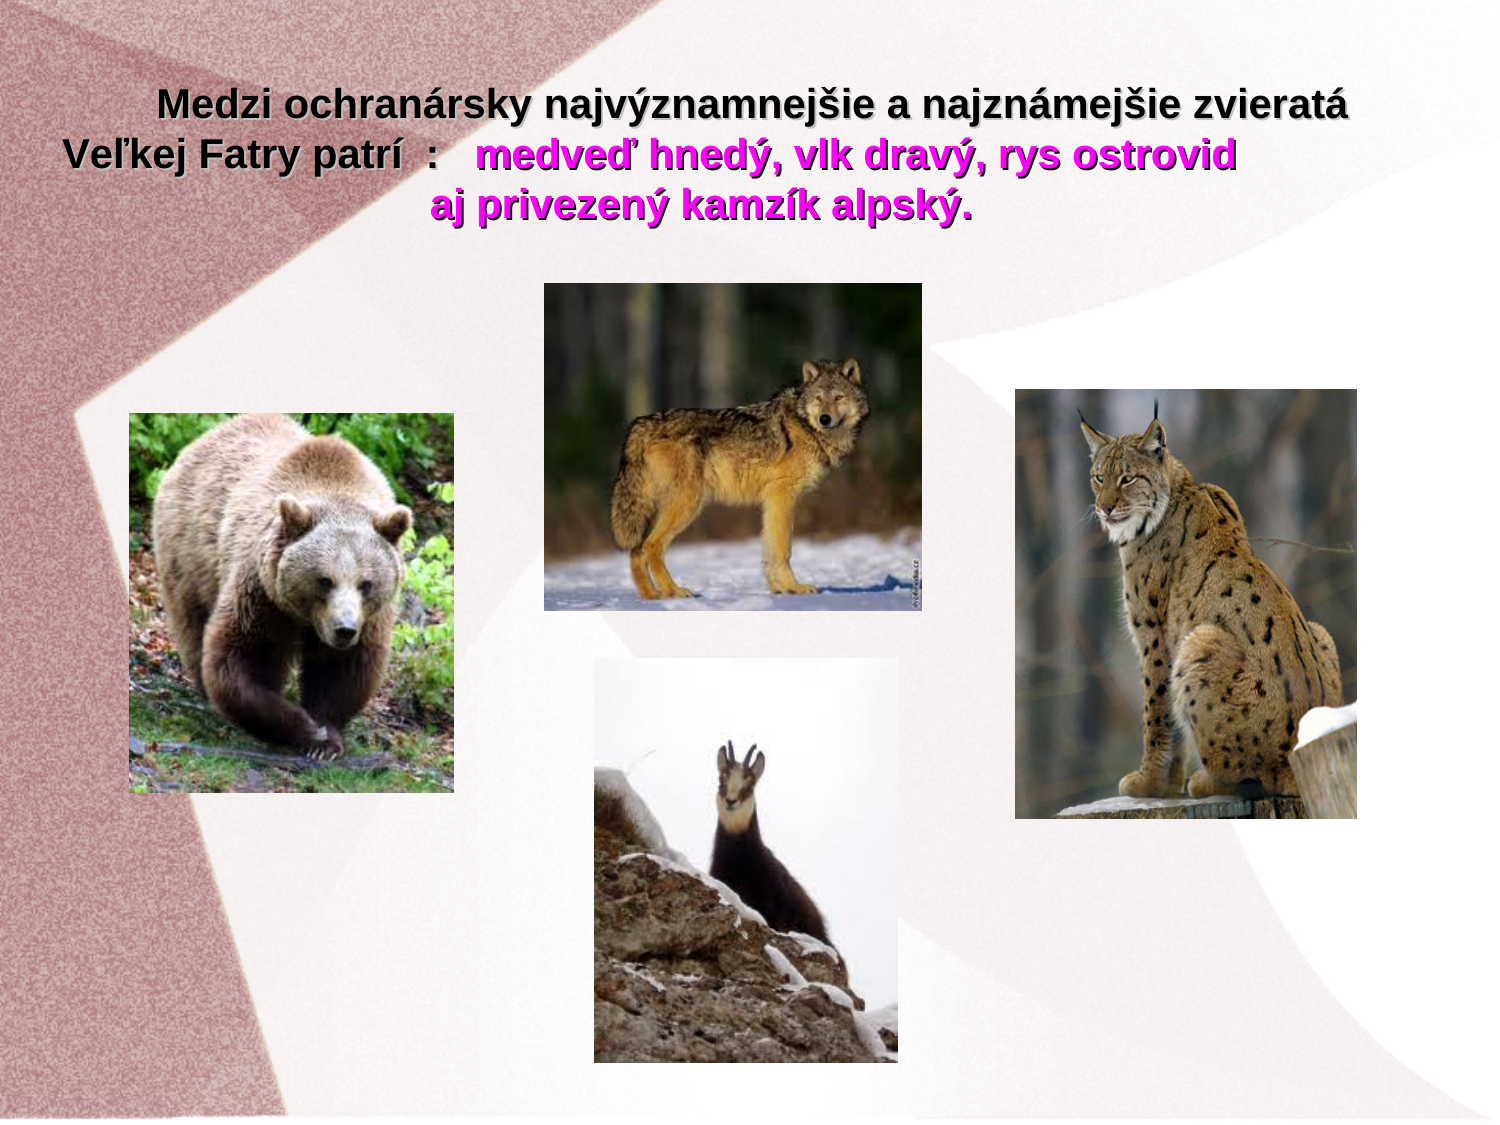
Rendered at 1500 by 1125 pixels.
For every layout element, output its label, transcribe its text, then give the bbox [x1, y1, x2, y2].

picture [0, 0, 1500, 1125]
text_box Medzi ochranársky najvýznamnejšie a najznámejšie zvieratá Veľkej Fatry patrí : medveď hnedý, vlk dravý, rys ostrovid aj privezený kamzík alpský. [47, 23, 1431, 370]
